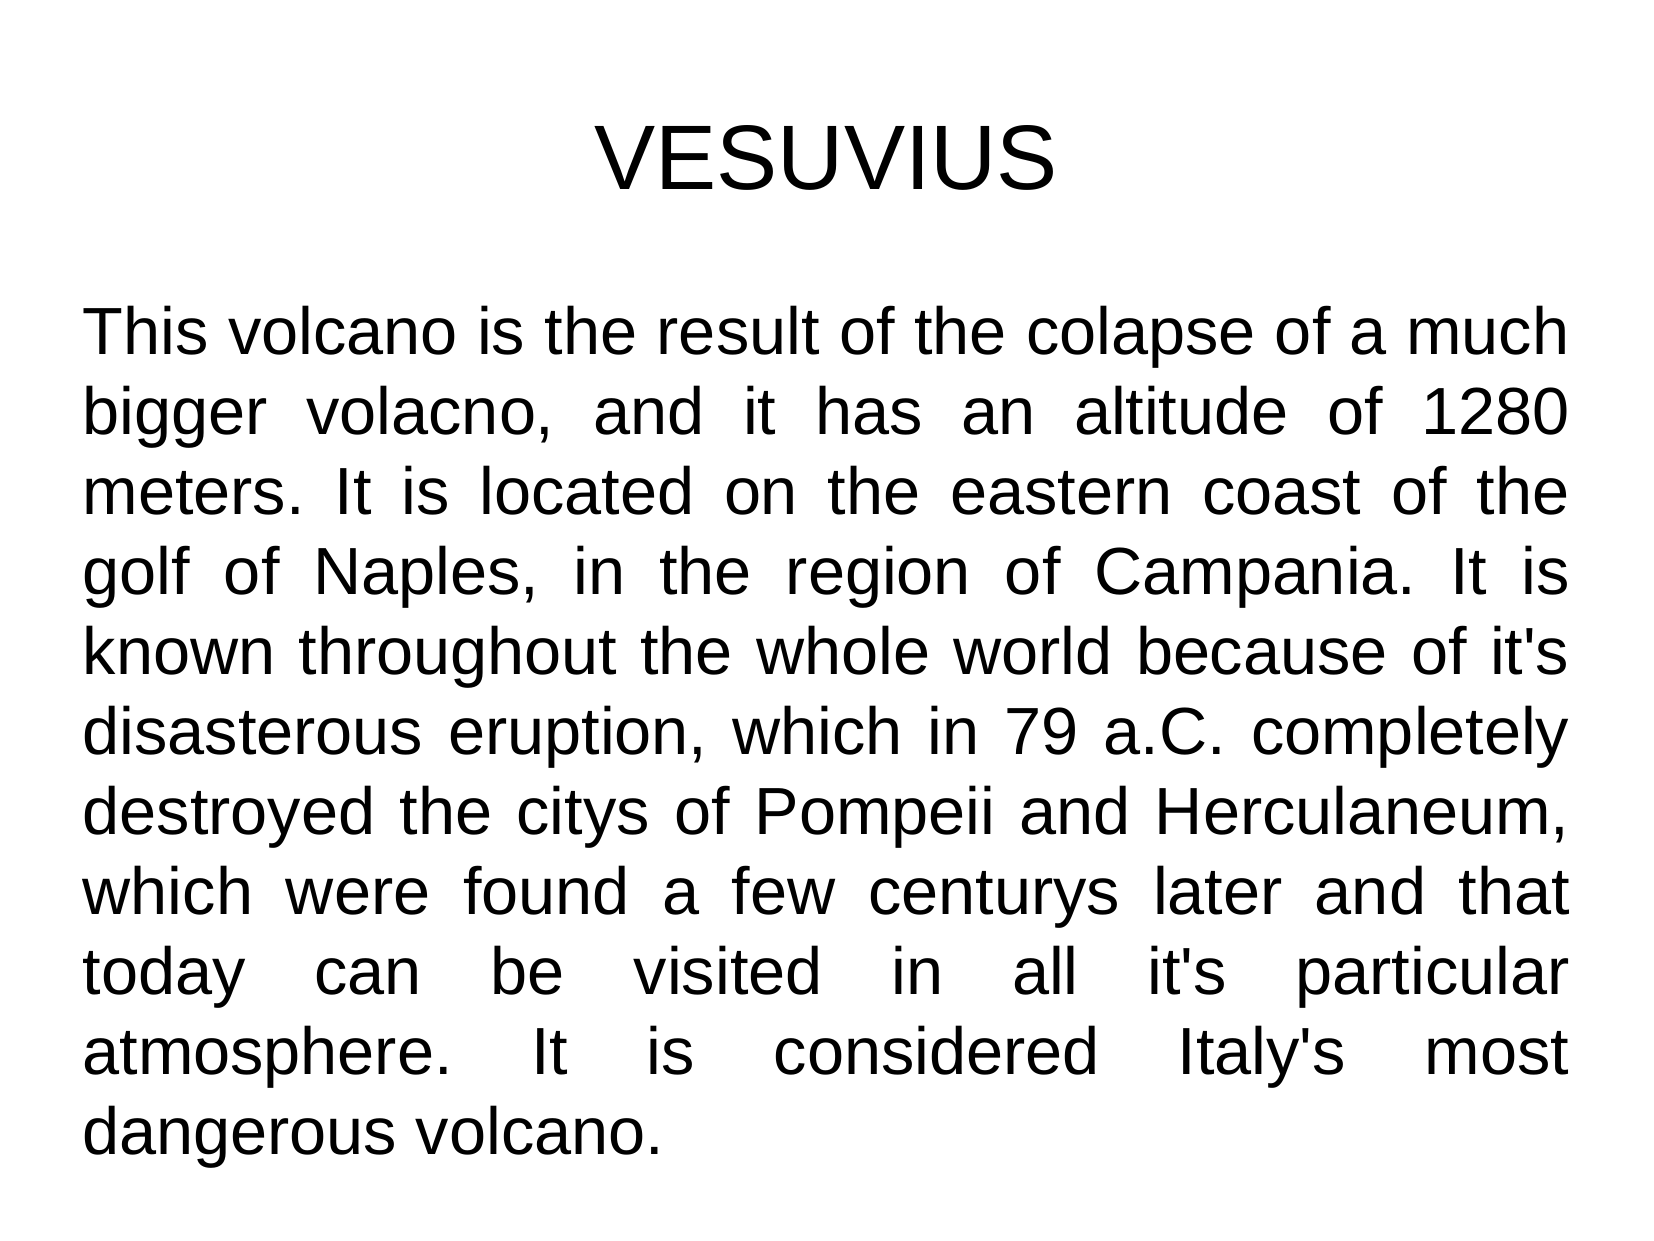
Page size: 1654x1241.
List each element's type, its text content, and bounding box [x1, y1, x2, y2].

title VESUVIUS [82, 56, 1571, 250]
subtitle This volcano is the result of the colapse of a much bigger volacno, and it has an altitude of 1280 meters. It is located on the eastern coast of the golf of Naples, in the region of Campania. It is known throughout the whole world because of it's disasterous eruption, which in 79 a.C. completely destroyed the citys of Pompeii and Herculaneum, which were found a few centurys later and that today can be visited in all it's particular atmosphere. It is considered Italy's most dangerous volcano. [82, 288, 1571, 1111]
